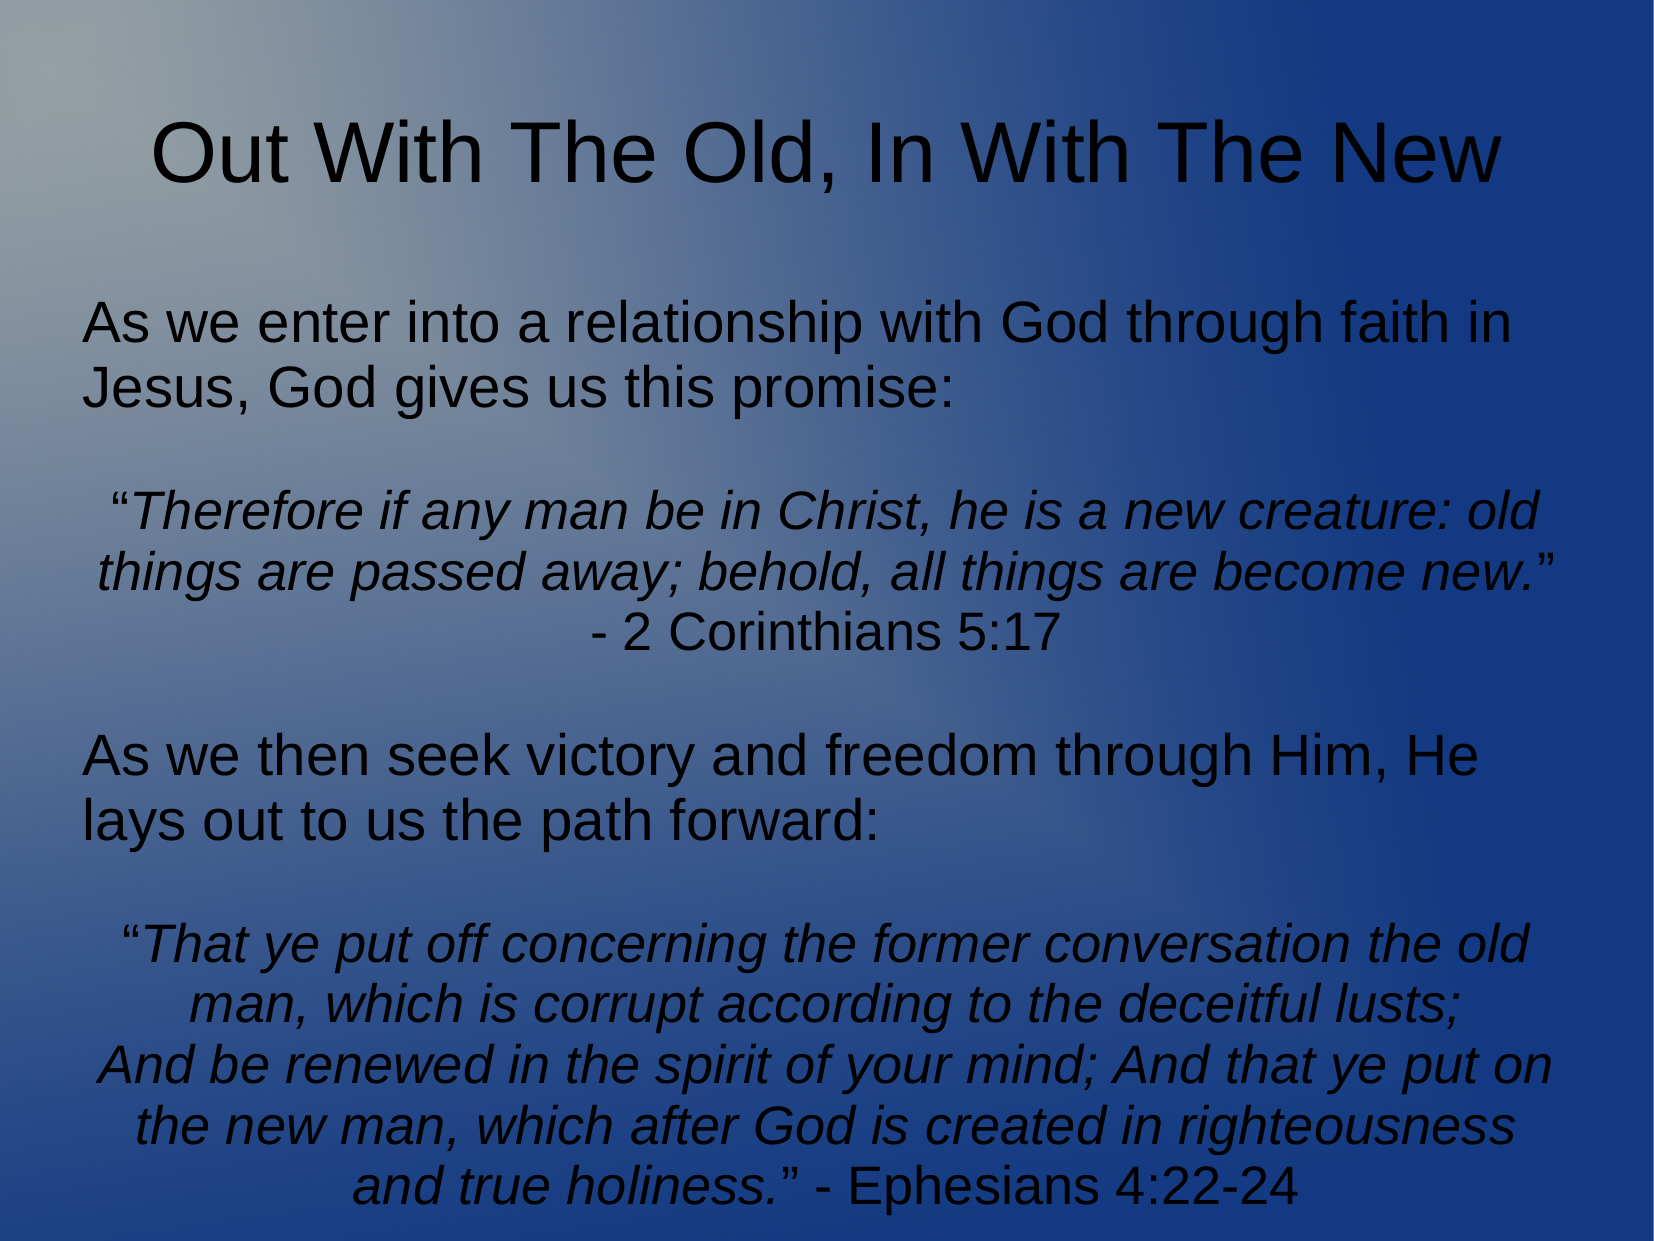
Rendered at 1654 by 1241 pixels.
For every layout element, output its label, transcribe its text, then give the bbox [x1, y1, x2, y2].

title Out With The Old, In With The New [82, 49, 1571, 257]
picture [0, 0, 1654, 1241]
subtitle As we enter into a relationship with God through faith in Jesus, God gives us this promise: “Therefore if any man be in Christ, he is a new creature: old things are passed away; behold, all things are become new.” - 2 Corinthians 5:17 As we then seek victory and freedom through Him, He lays out to us the path forward: “That ye put off concerning the former conversation the old man, which is corrupt according to the deceitful lusts; And be renewed in the spirit of your mind; And that ye put on the new man, which after God is created in righteousness and true holiness.” - Ephesians 4:22-24 [82, 290, 1571, 1241]
